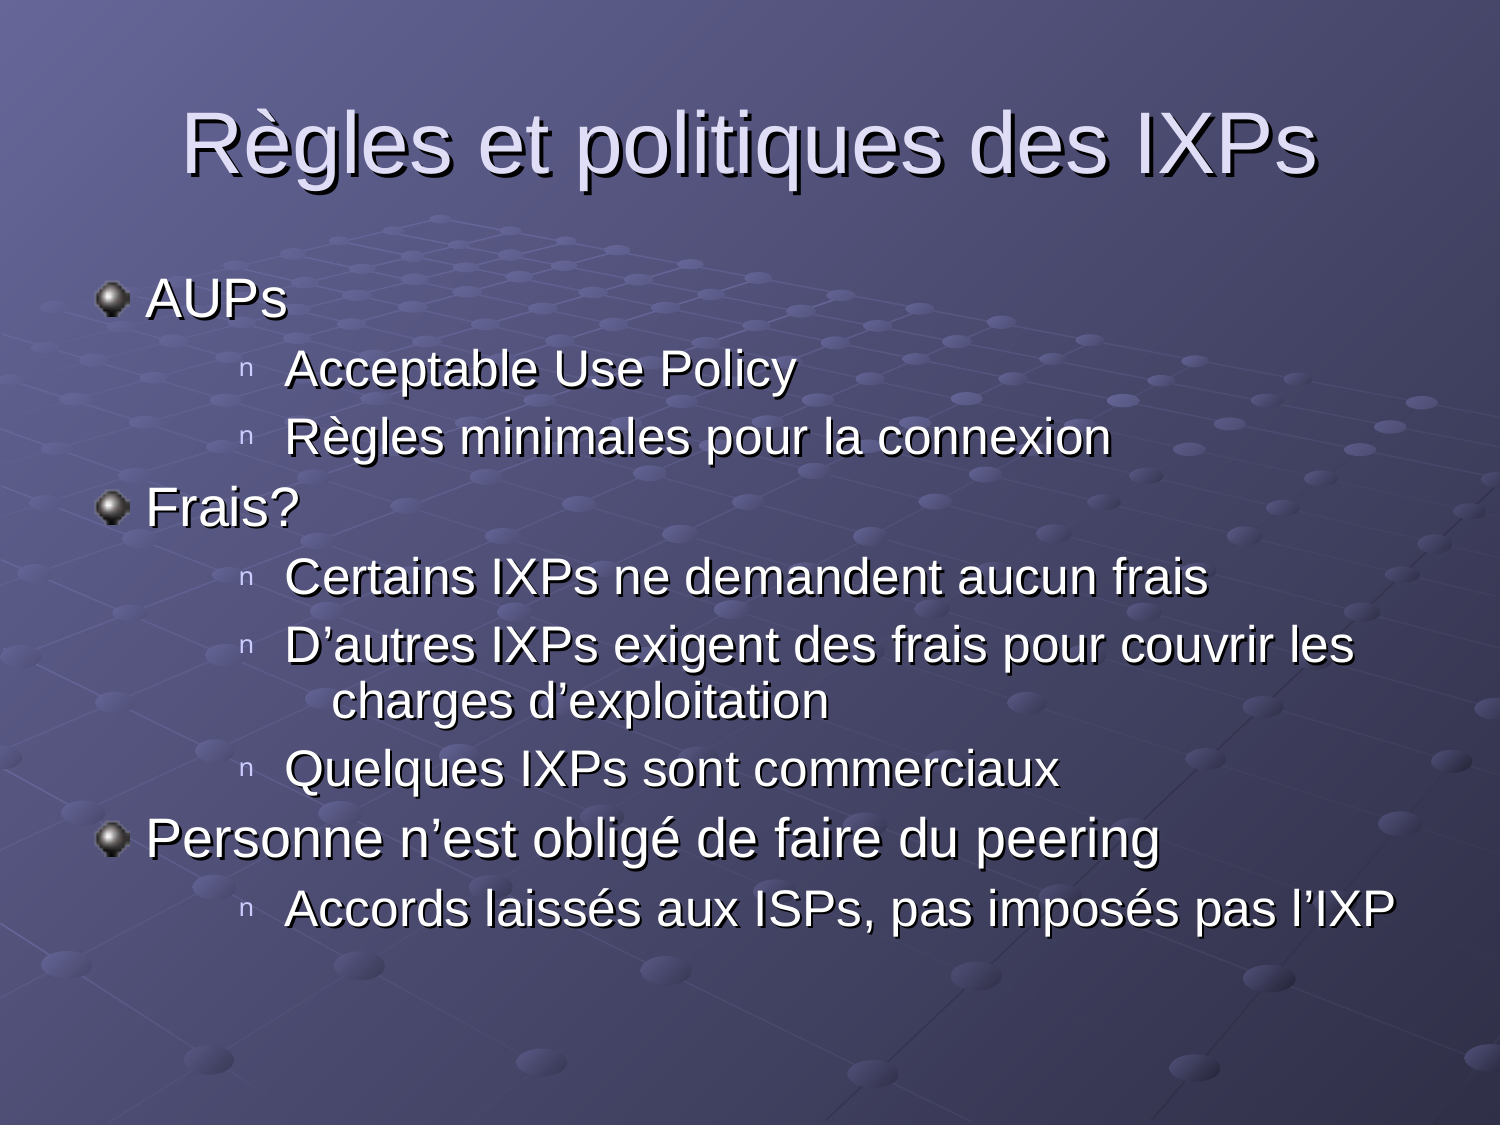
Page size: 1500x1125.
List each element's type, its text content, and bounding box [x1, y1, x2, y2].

list AUPs Acceptable Use Policy Règles minimales pour la connexion Frais? Certains IXPs ne demandent aucun frais D’autres IXPs exigent des frais pour couvrir les charges d’exploitation Quelques IXPs sont commerciaux Personne n’est obligé de faire du peering Accords laissés aux ISPs, pas imposés pas l’IXP [75, 262, 1426, 1007]
title Règles et politiques des IXPs [75, 45, 1426, 233]
